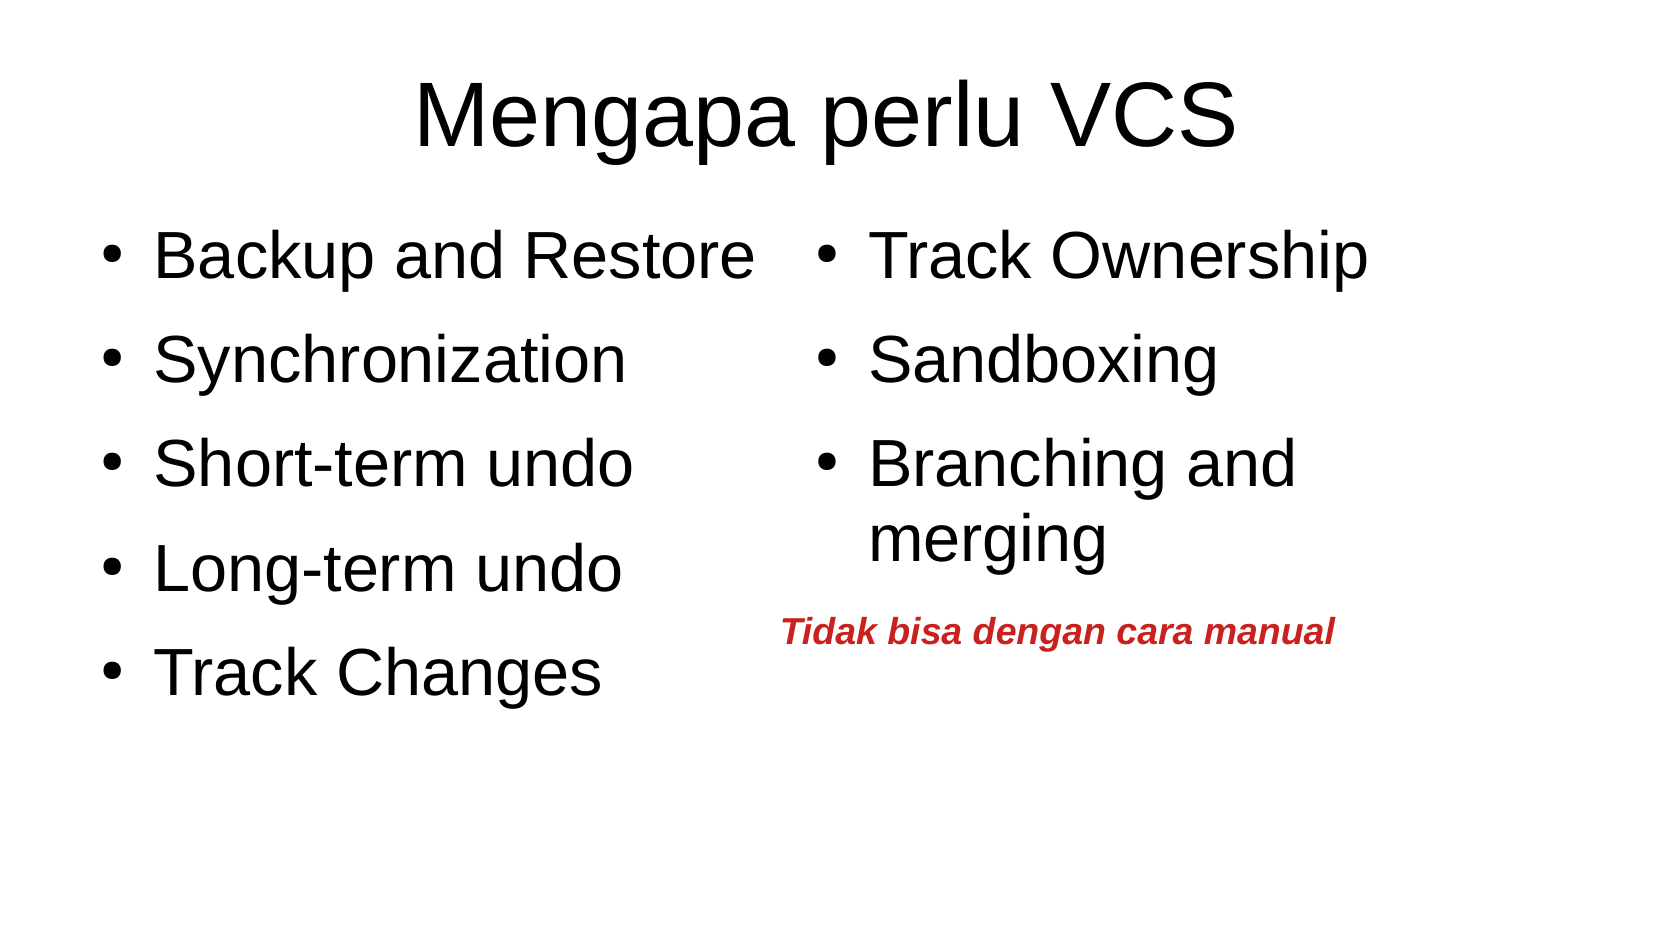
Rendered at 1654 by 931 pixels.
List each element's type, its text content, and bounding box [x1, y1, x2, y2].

list Backup and Restore Synchronization Short-term undo Long-term undo Track Changes [82, 217, 796, 758]
list Track Ownership Sandboxing Branching and merging [797, 217, 1510, 758]
title Mengapa perlu VCS [82, 37, 1571, 193]
text_box Tidak bisa dengan cara manual [765, 603, 1351, 661]
